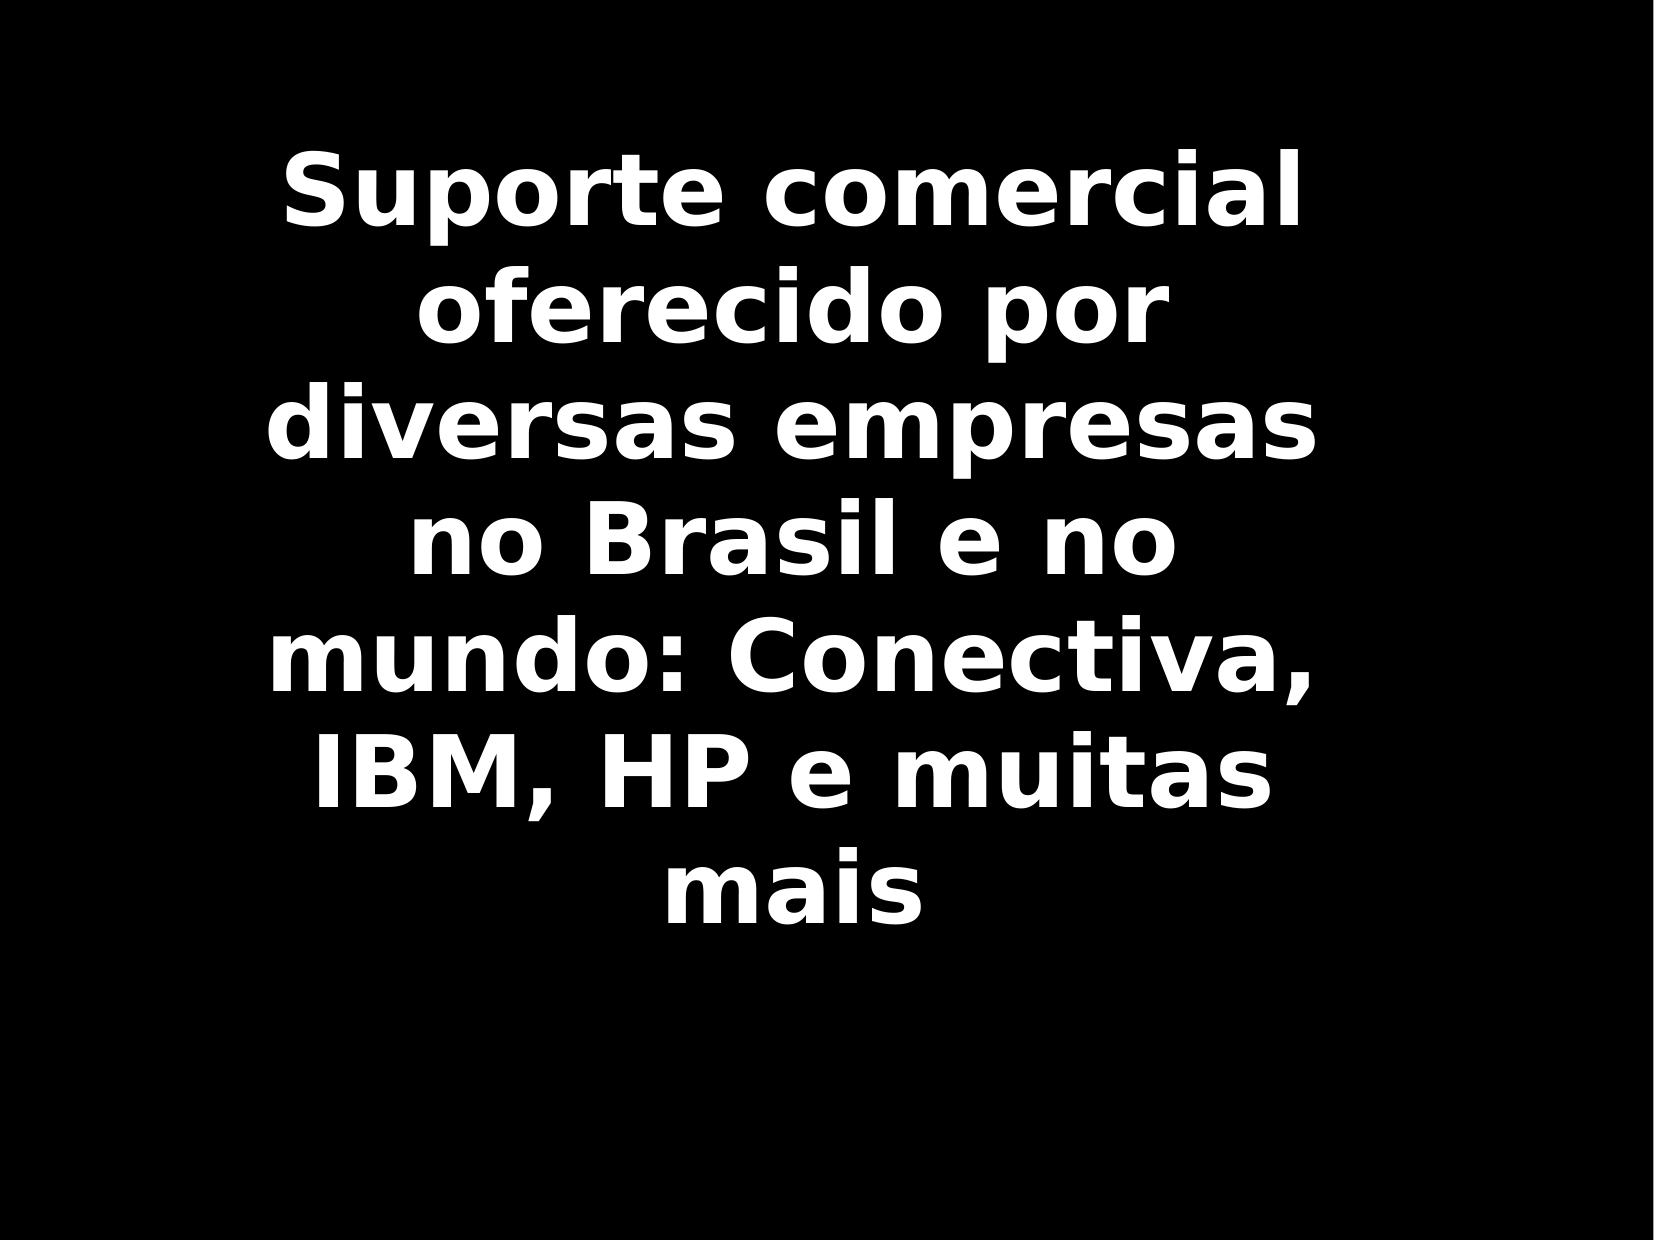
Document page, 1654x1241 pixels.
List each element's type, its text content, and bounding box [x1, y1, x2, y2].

title Suporte comercial oferecido por diversas empresas no Brasil e no mundo: Conectiva, IBM, HP e muitas mais [222, 29, 1365, 1052]
